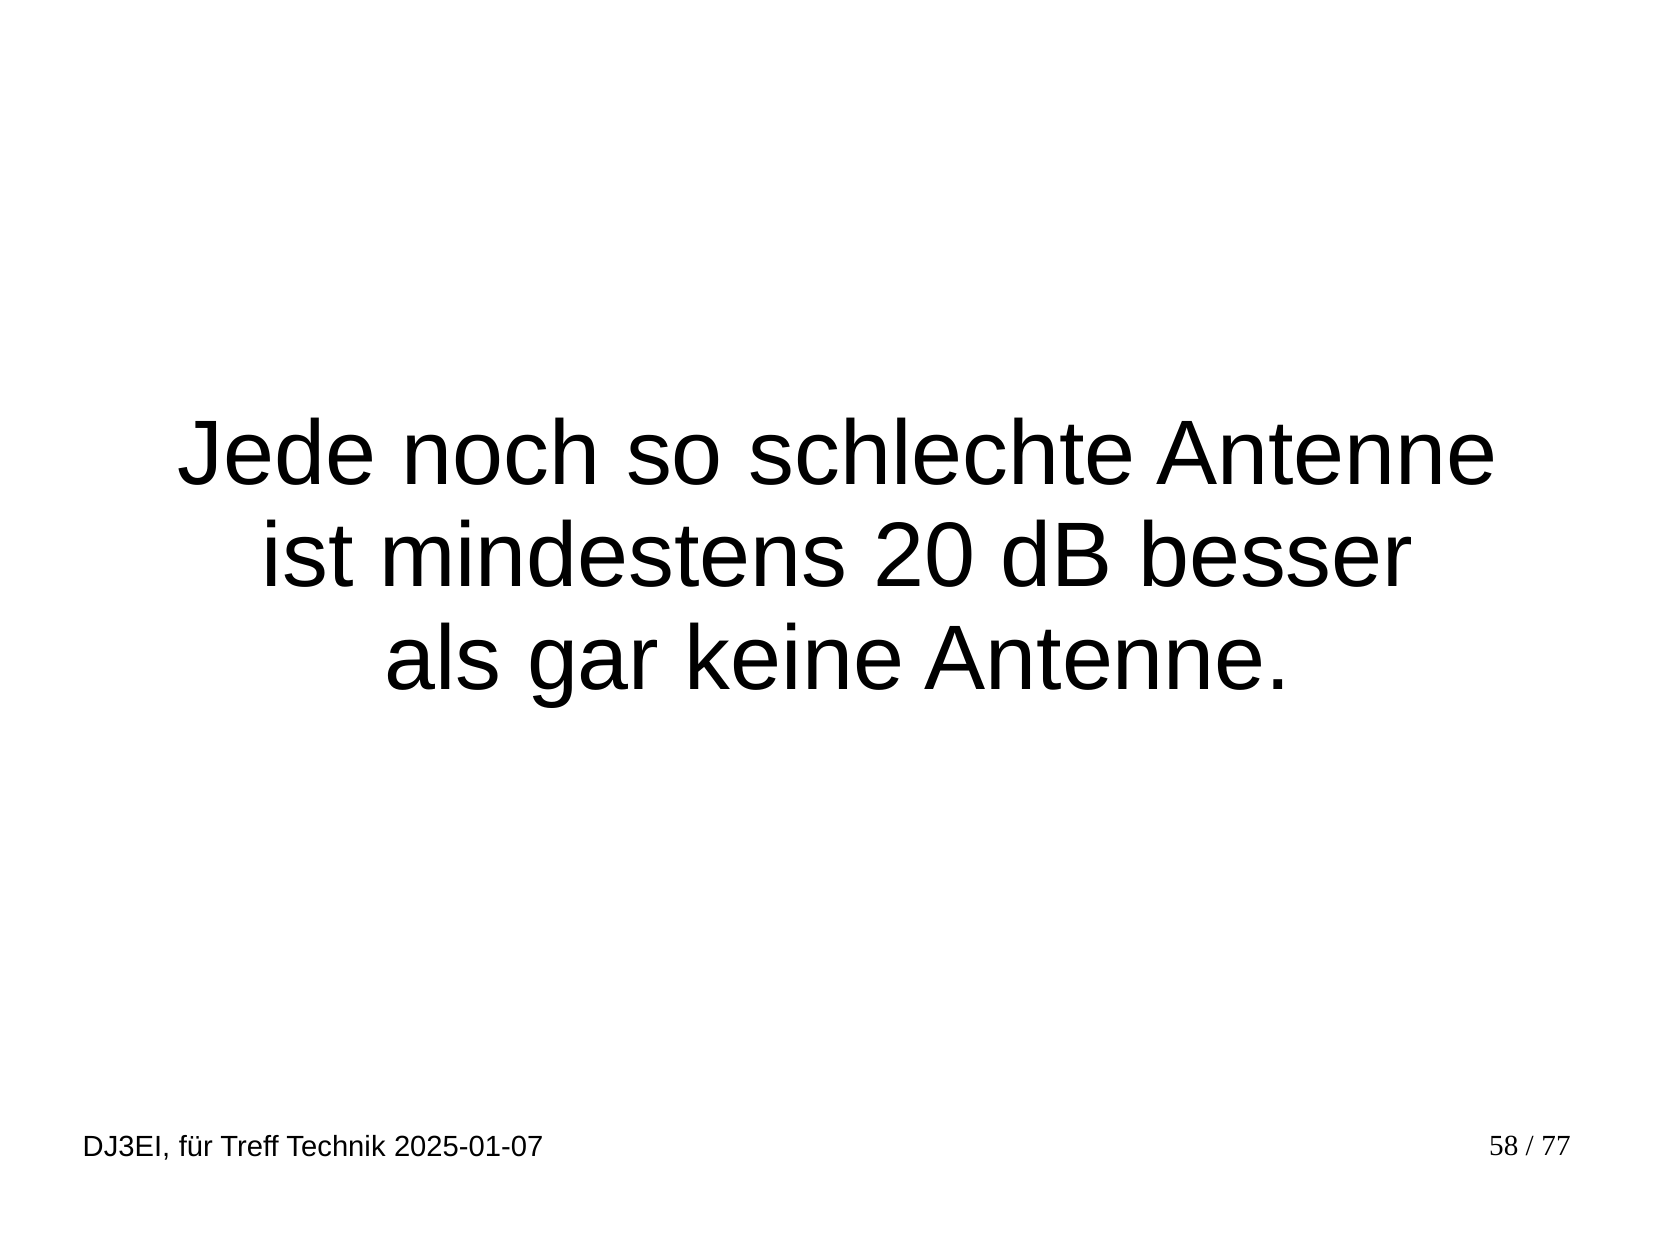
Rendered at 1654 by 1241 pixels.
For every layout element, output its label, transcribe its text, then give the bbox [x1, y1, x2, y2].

title Jede noch so schlechte Antenne ist mindestens 20 dB besser als gar keine Antenne. [94, 401, 1583, 709]
